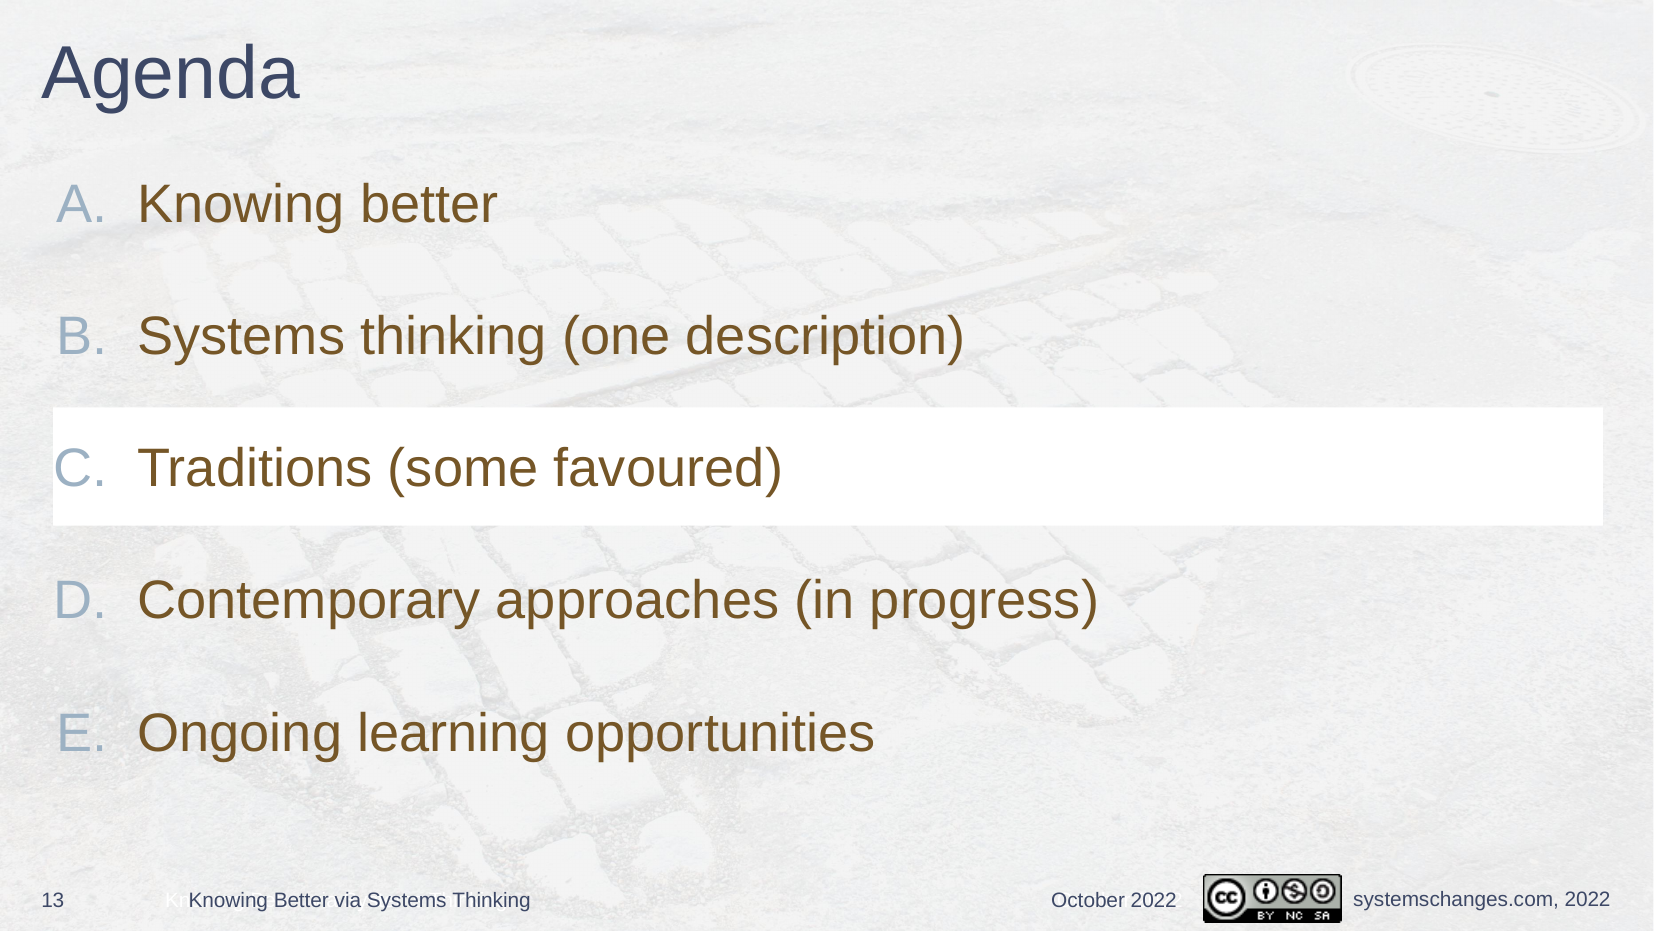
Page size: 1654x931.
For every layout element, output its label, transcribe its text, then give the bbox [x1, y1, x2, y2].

title Agenda [41, 30, 1613, 191]
text_box [1594, 407, 1603, 526]
table_cell B. [35, 298, 122, 430]
table_cell C. [35, 430, 122, 562]
picture [0, 0, 1654, 931]
table_cell E. [35, 694, 122, 827]
table_cell Traditions (some favoured) [122, 430, 1594, 562]
table_cell Ongoing learning opportunities [122, 694, 1594, 827]
table_header Knowing better [122, 165, 1594, 298]
table_header A. [35, 165, 122, 298]
table_cell Contemporary approaches (in progress) [122, 562, 1594, 694]
table_cell D. [35, 562, 122, 694]
table_cell Systems thinking (one description) [122, 298, 1594, 430]
